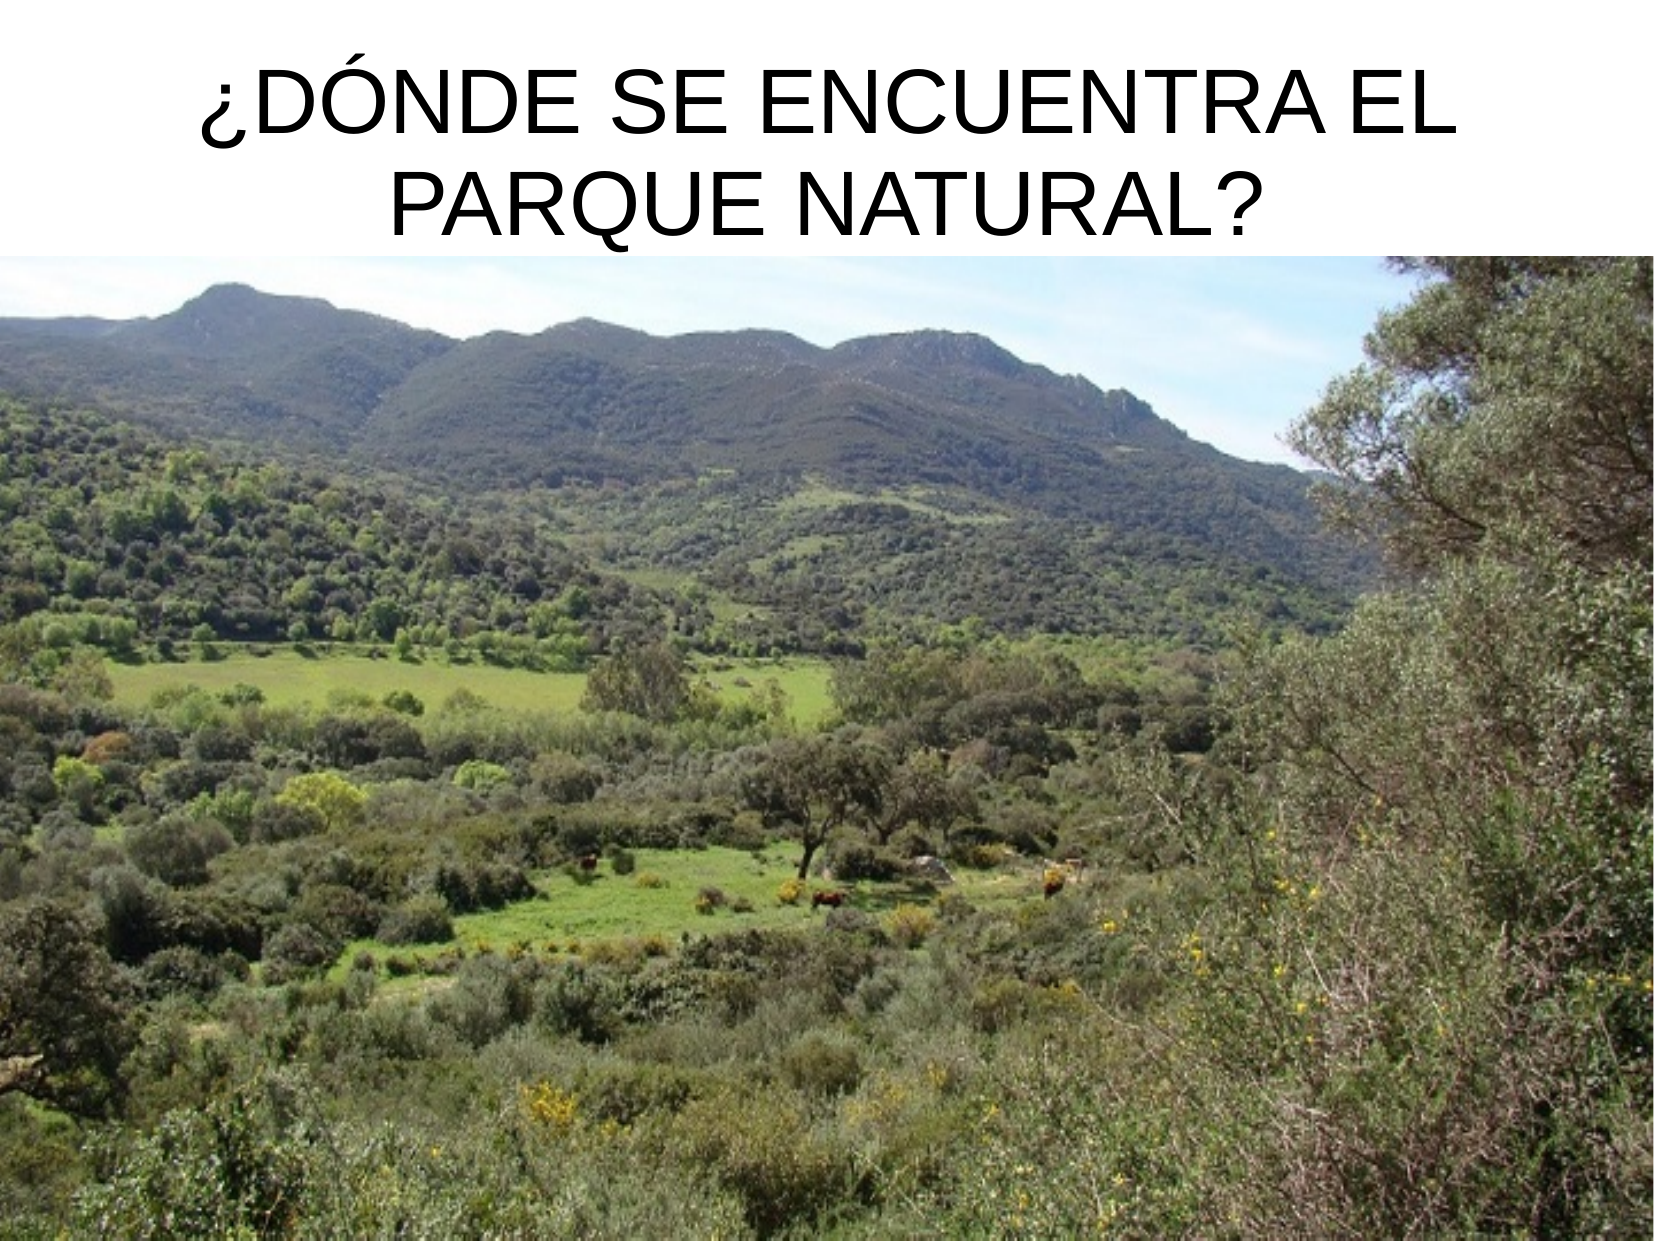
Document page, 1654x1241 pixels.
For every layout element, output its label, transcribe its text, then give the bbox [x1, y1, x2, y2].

title ¿DÓNDE SE ENCUENTRA EL PARQUE NATURAL? [82, 49, 1571, 256]
picture [0, 256, 1654, 1241]
